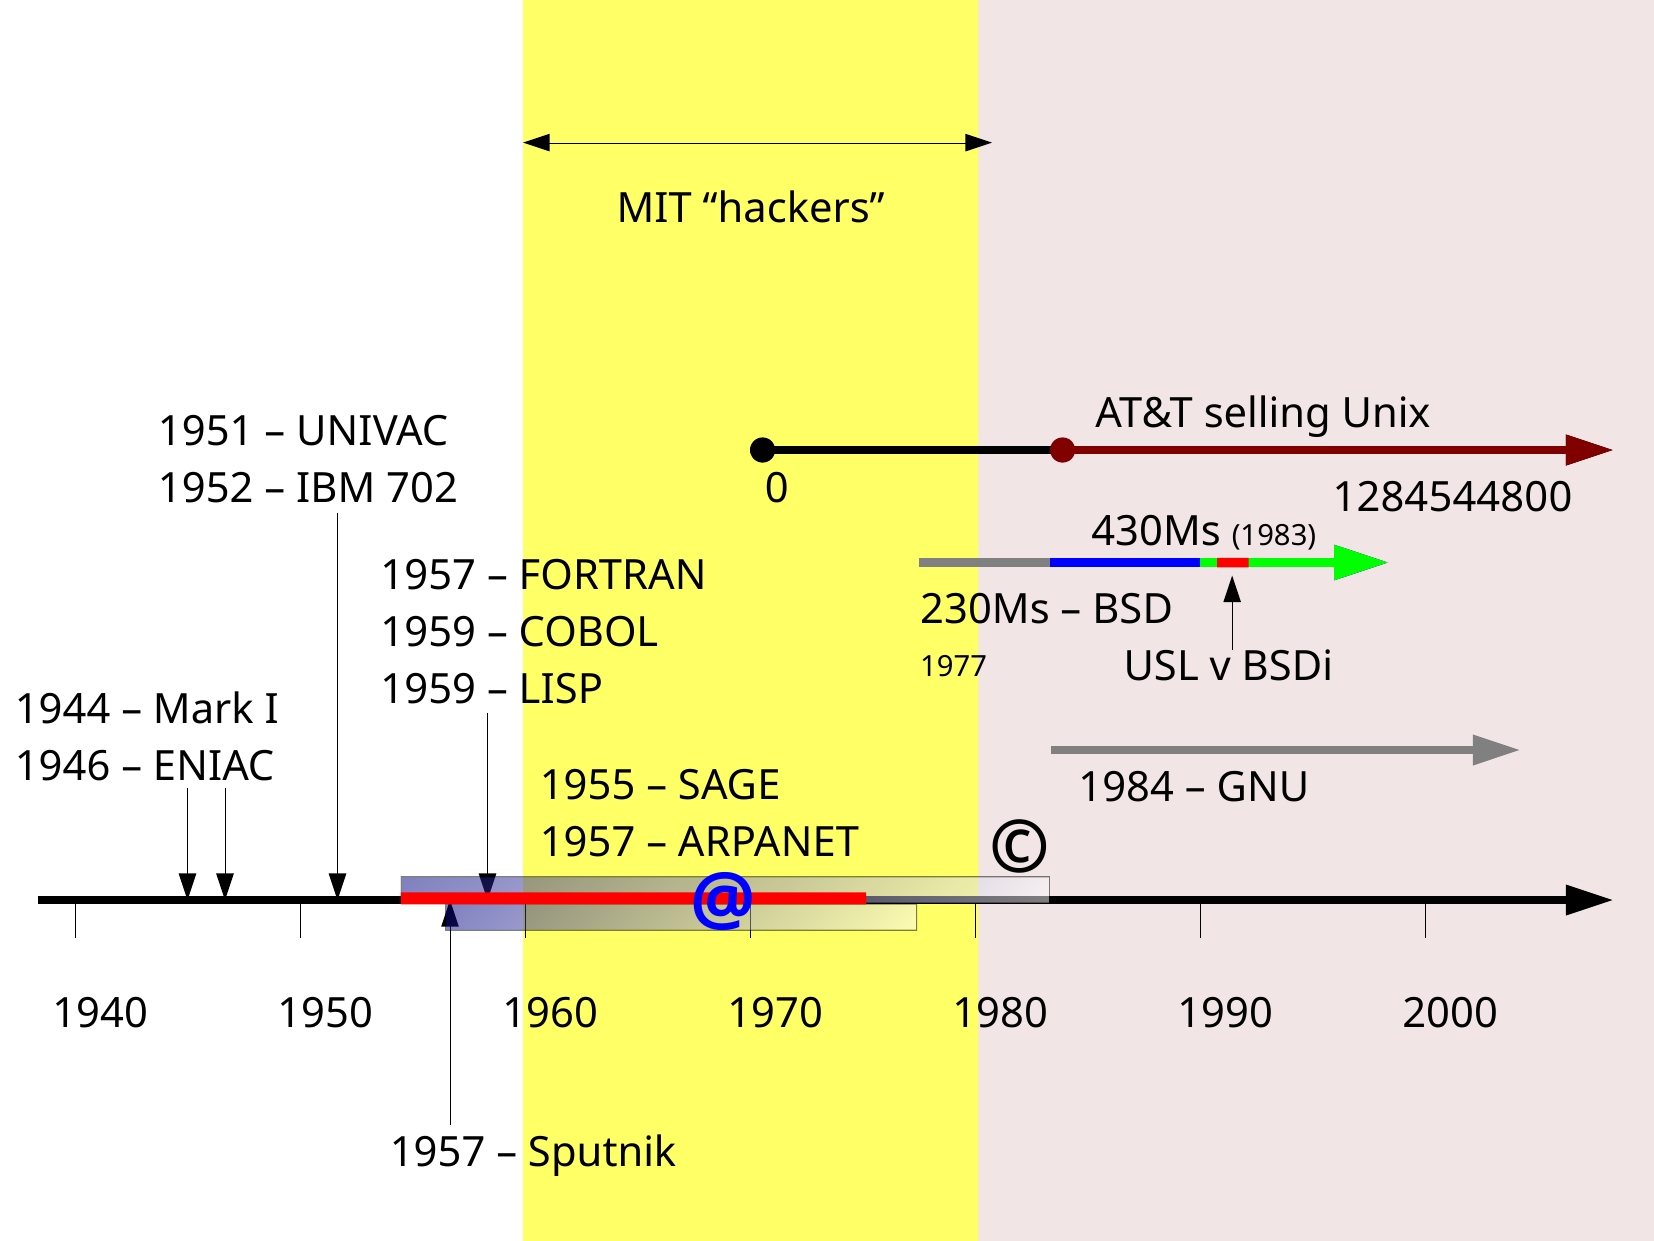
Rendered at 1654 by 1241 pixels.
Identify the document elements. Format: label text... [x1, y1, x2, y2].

text_box 1951 – UNIVAC 1952 – IBM 702 [143, 393, 781, 510]
text_box 1955 – SAGE 1957 – ARPANET [525, 747, 1163, 876]
text_box 1940 [37, 975, 188, 1051]
text_box 1990 [1162, 975, 1313, 1051]
text_box MIT “hackers” [526, 169, 975, 236]
text_box 1950 [262, 975, 413, 1051]
text_box 1980 [937, 975, 1088, 1051]
text_box 1955 – SAGE 1957 – ARPANET [918, 892, 1163, 924]
text_box 1984 – GNU [1063, 749, 1363, 816]
text_box 1284544800 [1317, 459, 1613, 526]
text_box 430Ms (1983) [1076, 493, 1388, 560]
text_box 1960 [487, 975, 638, 1051]
text_box © [975, 787, 1189, 892]
text_box AT&T selling Unix [1080, 375, 1576, 441]
text_box 1957 – FORTRAN 1959 – COBOL 1959 – LISP [365, 537, 1004, 705]
text_box 1944 – Mark I 1946 – ENIAC [0, 671, 338, 788]
text_box [400, 0, 1654, 1241]
text_box @ [676, 839, 890, 943]
text_box USL v BSDi [1108, 627, 1408, 694]
text_box 0 [750, 450, 863, 526]
text_box 1977 [905, 637, 1108, 689]
text_box 2000 [1387, 975, 1538, 1051]
text_box 1970 [712, 975, 863, 1051]
text_box 230Ms – BSD [905, 571, 1238, 637]
text_box 1957 – Sputnik [375, 1114, 1013, 1190]
